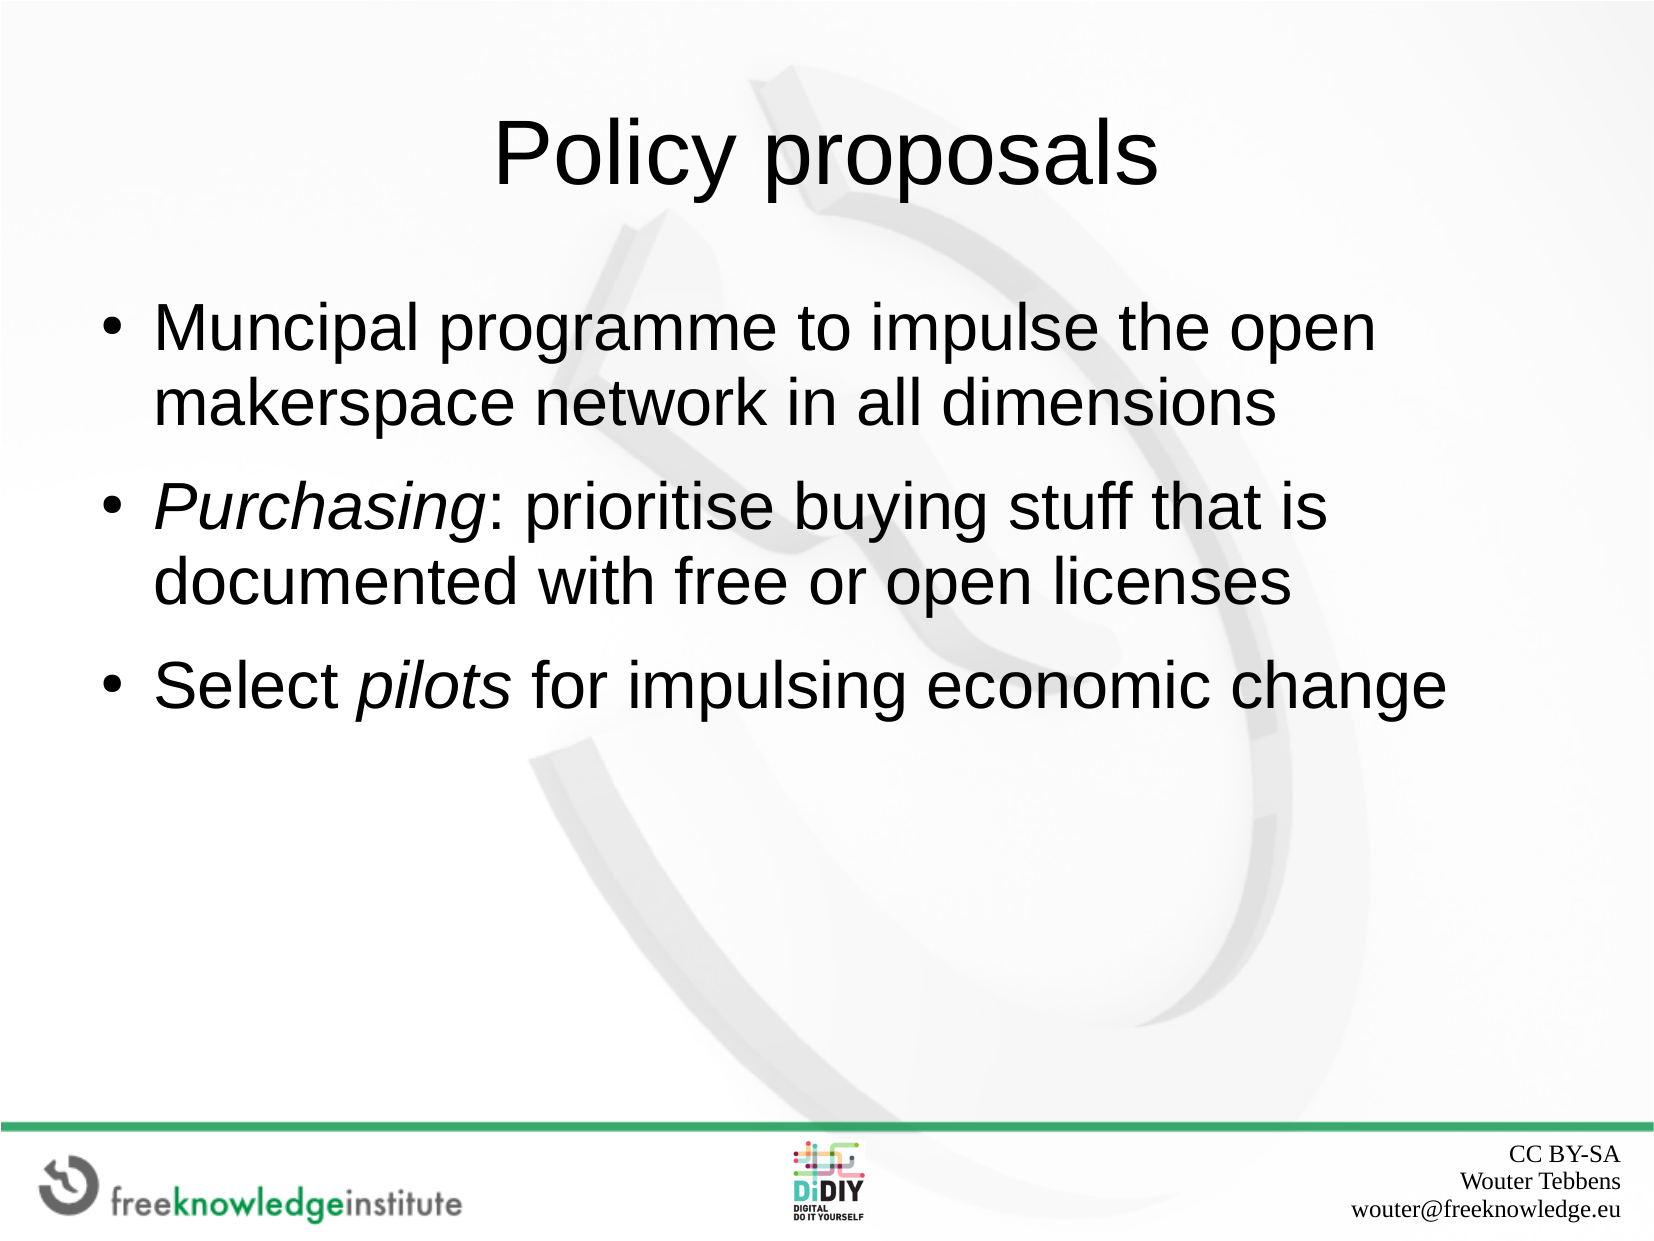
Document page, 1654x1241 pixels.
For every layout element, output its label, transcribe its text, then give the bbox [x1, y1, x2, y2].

title Policy proposals [82, 49, 1571, 257]
picture [1, 1, 1654, 1241]
list Muncipal programme to impulse the open makerspace network in all dimensions Purchasing: prioritise buying stuff that is documented with free or open licenses Select pilots for impulsing economic change [82, 290, 1571, 1010]
